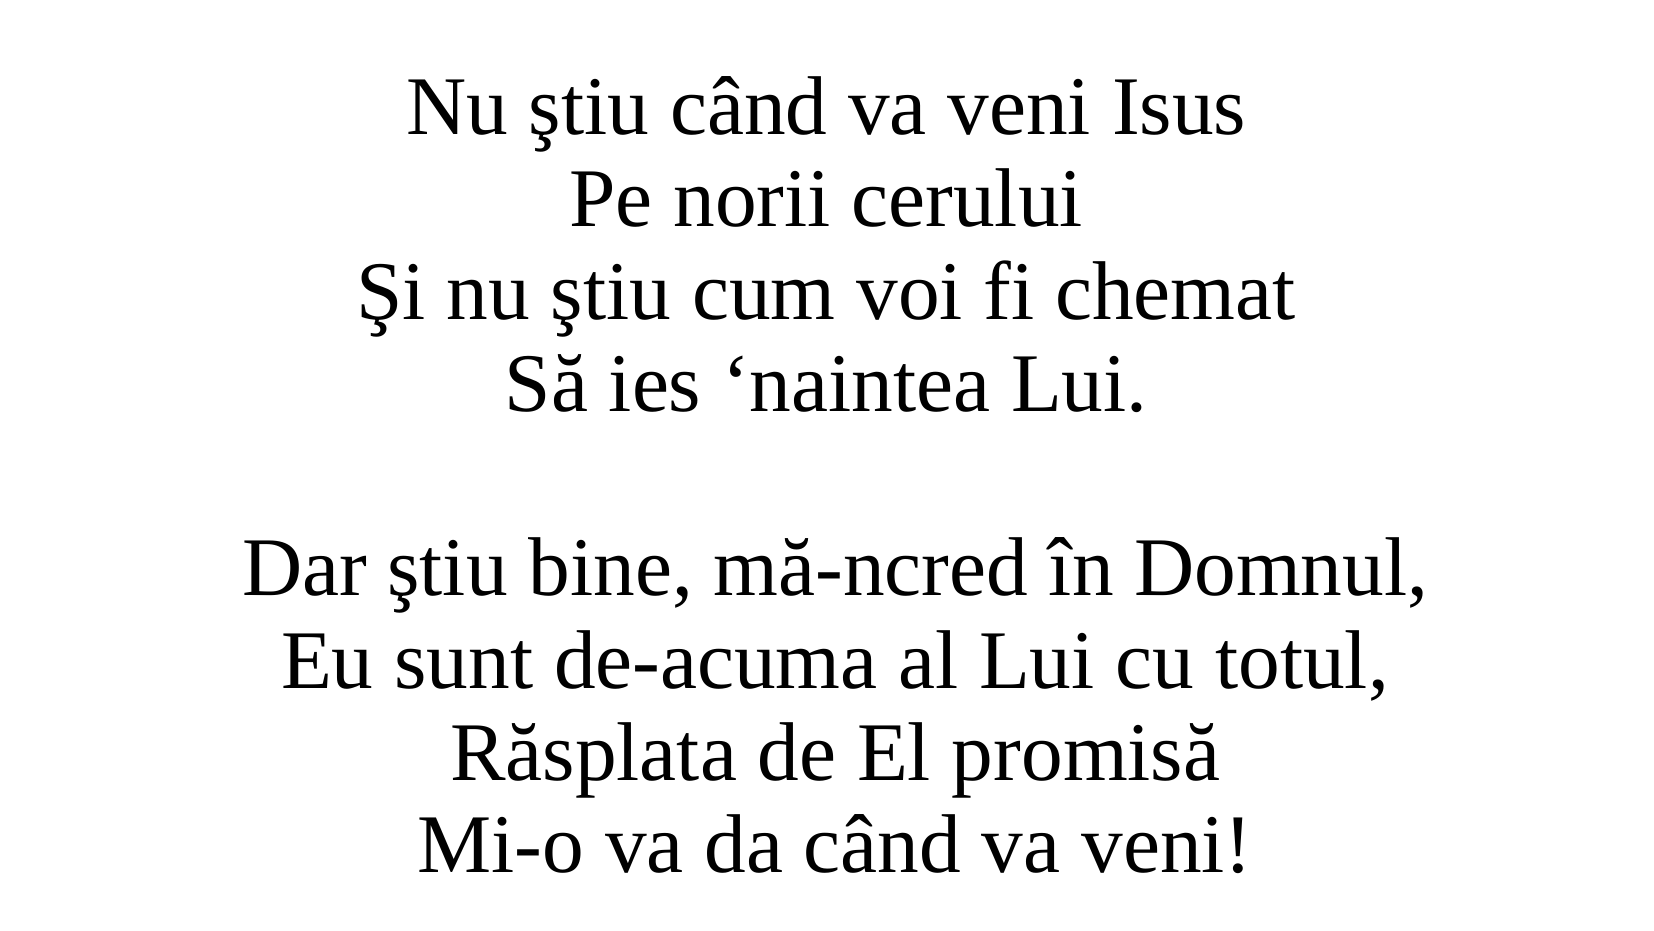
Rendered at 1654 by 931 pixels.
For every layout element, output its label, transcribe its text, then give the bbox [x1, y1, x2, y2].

subtitle Nu ştiu când va veni Isus Pe norii cerului Şi nu ştiu cum voi fi chemat Să ies ‘naintea Lui. Dar ştiu bine, mă-ncred în Domnul, Eu sunt de-acuma al Lui cu totul, Răsplata de El promisă Mi-o va da când va veni! [165, 60, 1489, 891]
